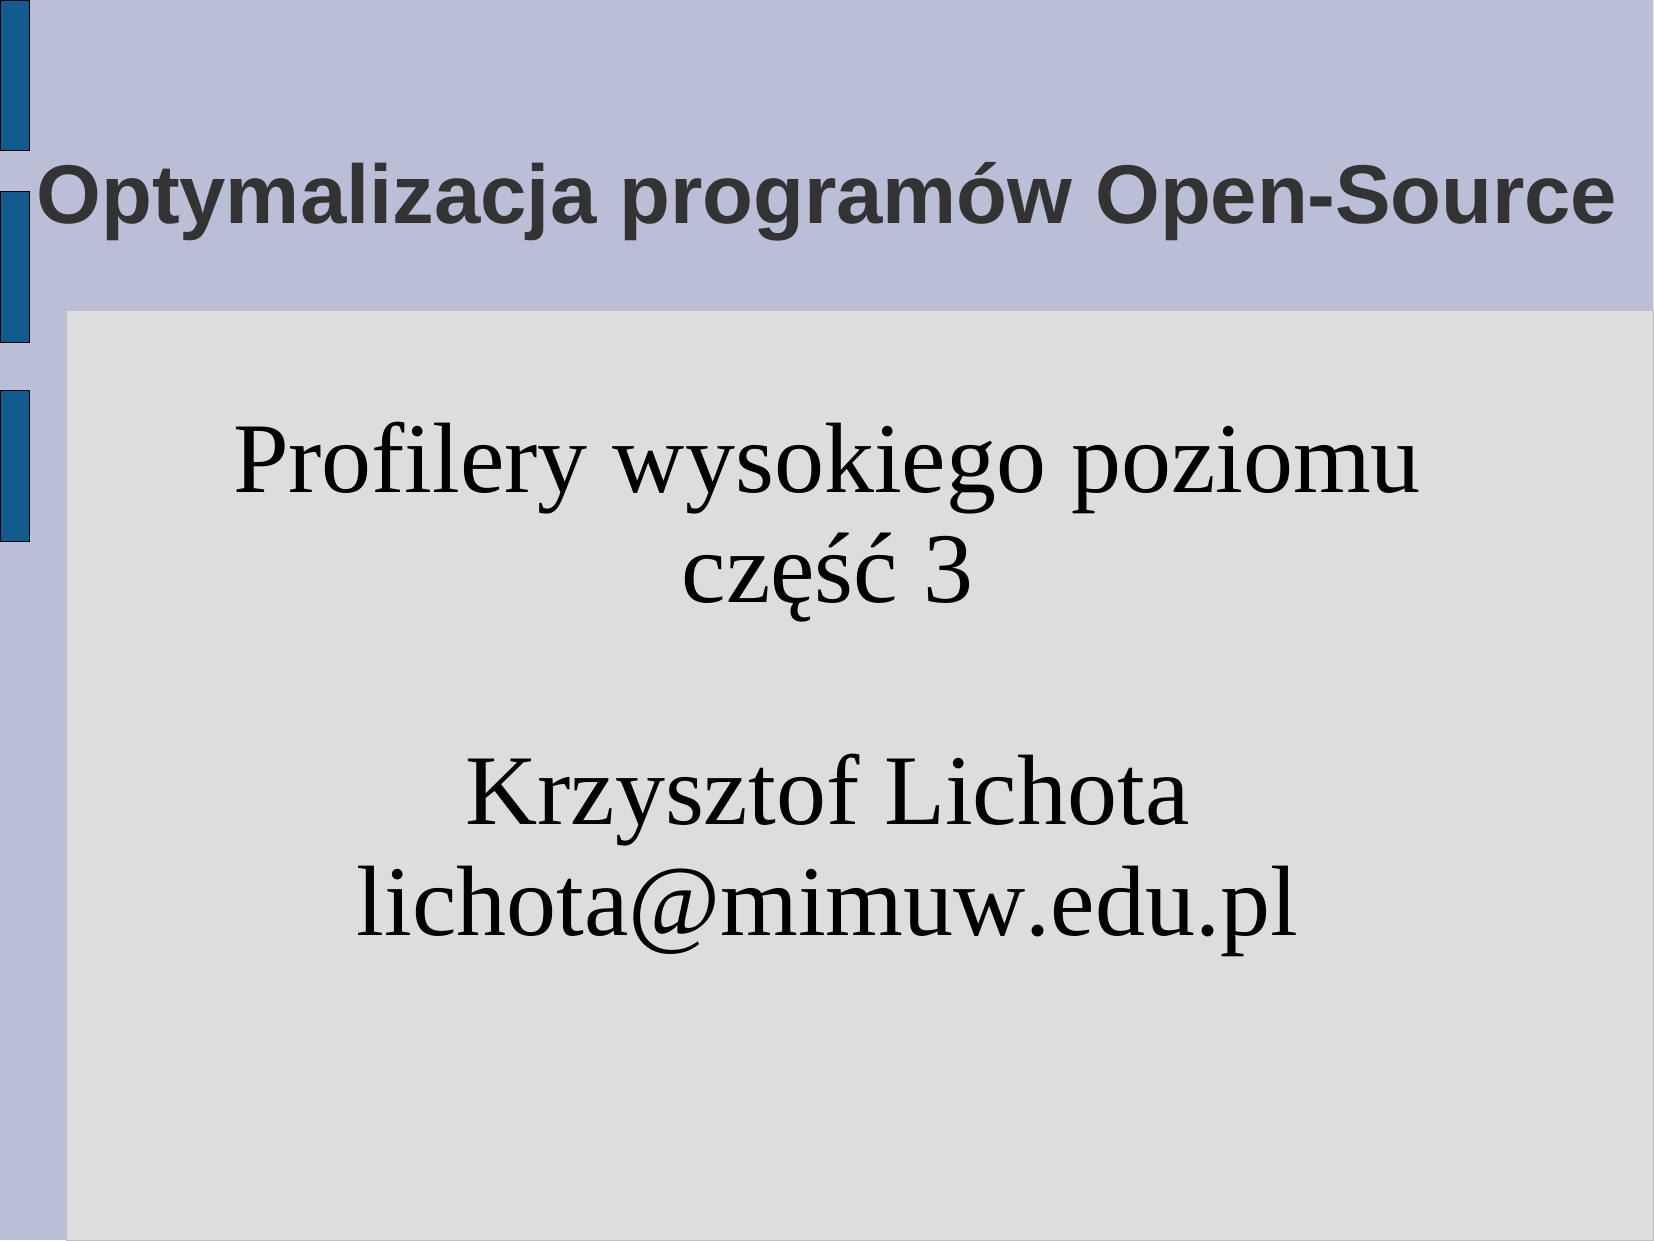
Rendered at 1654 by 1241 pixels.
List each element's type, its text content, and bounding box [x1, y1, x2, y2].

subtitle Profilery wysokiego poziomu część 3 Krzysztof Lichota lichota@mimuw.edu.pl [121, 344, 1534, 1127]
title Optymalizacja programów Open-Source [36, 91, 1619, 299]
